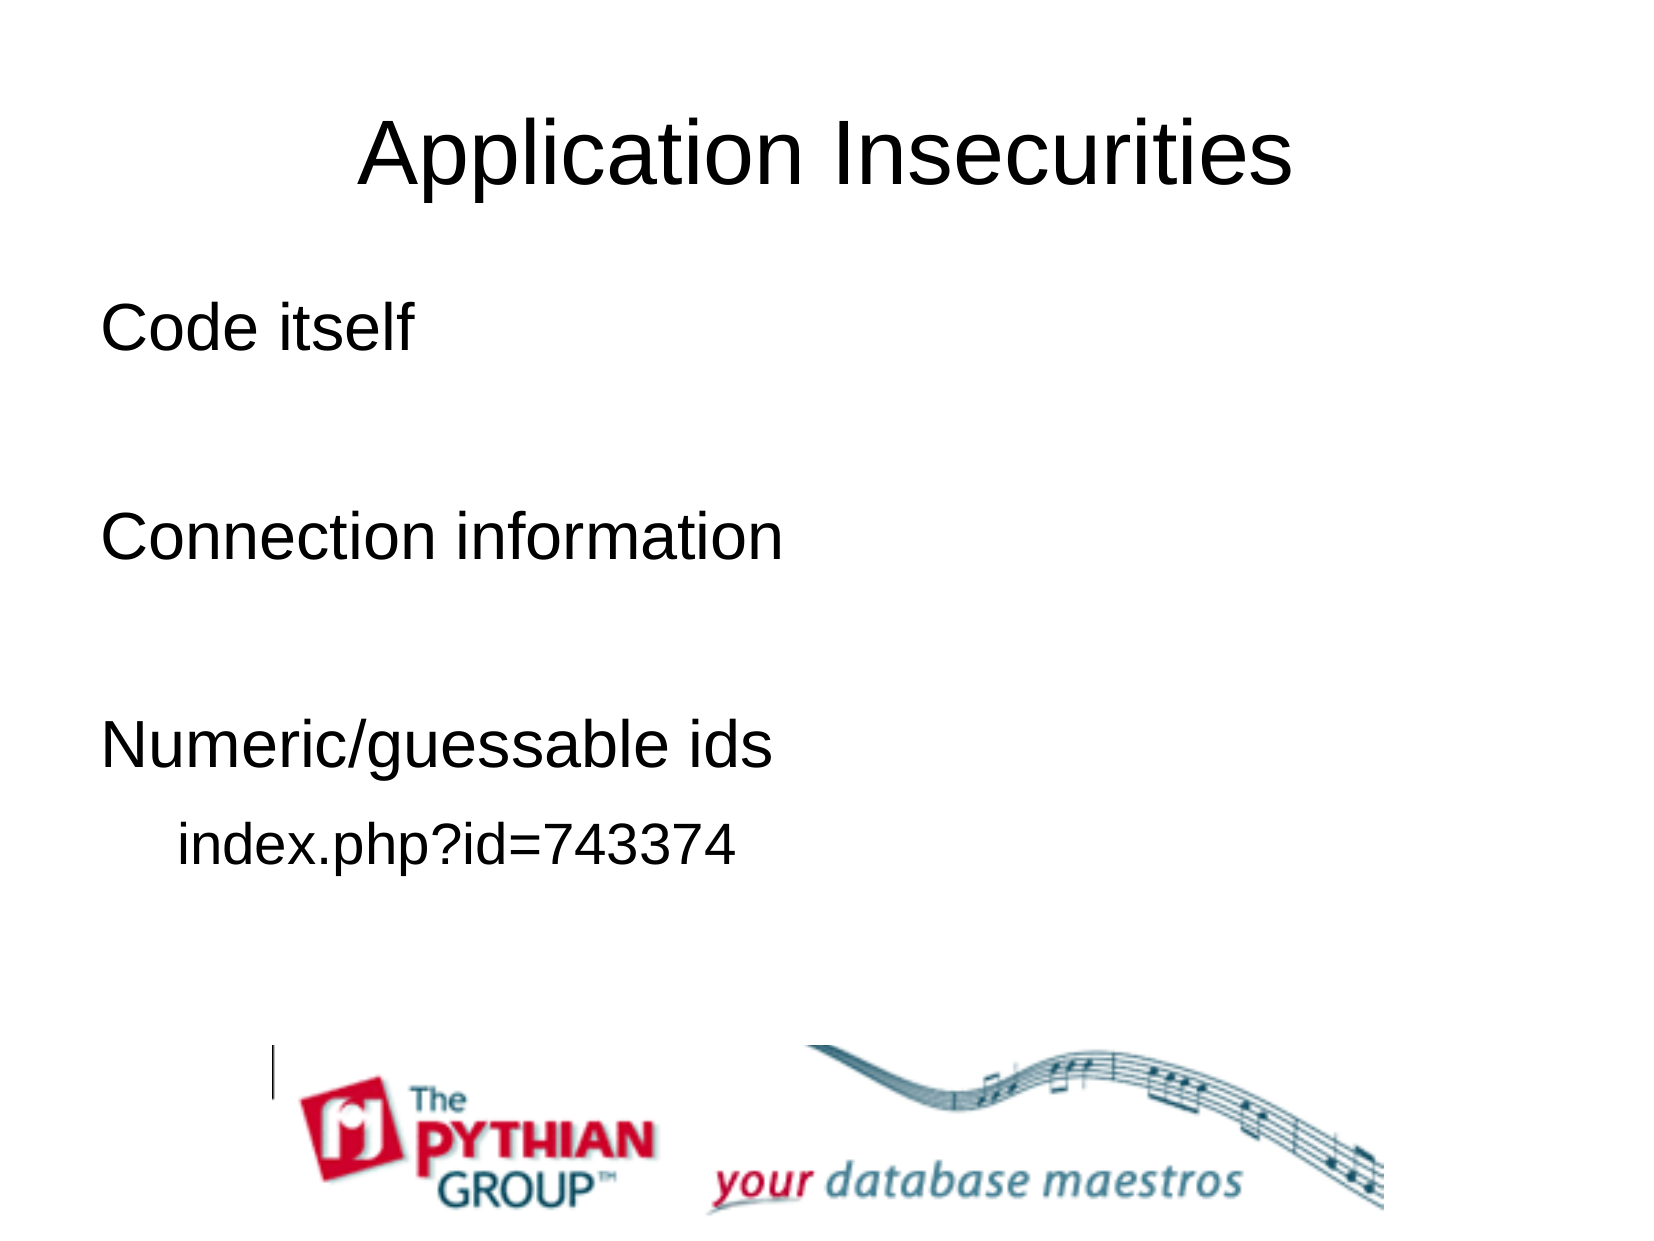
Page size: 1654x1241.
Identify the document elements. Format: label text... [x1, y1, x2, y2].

title Application Insecurities [82, 56, 1571, 250]
picture [272, 1094, 1384, 1241]
list Code itself Connection information Numeric/guessable ids index.php?id=743374 [82, 290, 1571, 1094]
